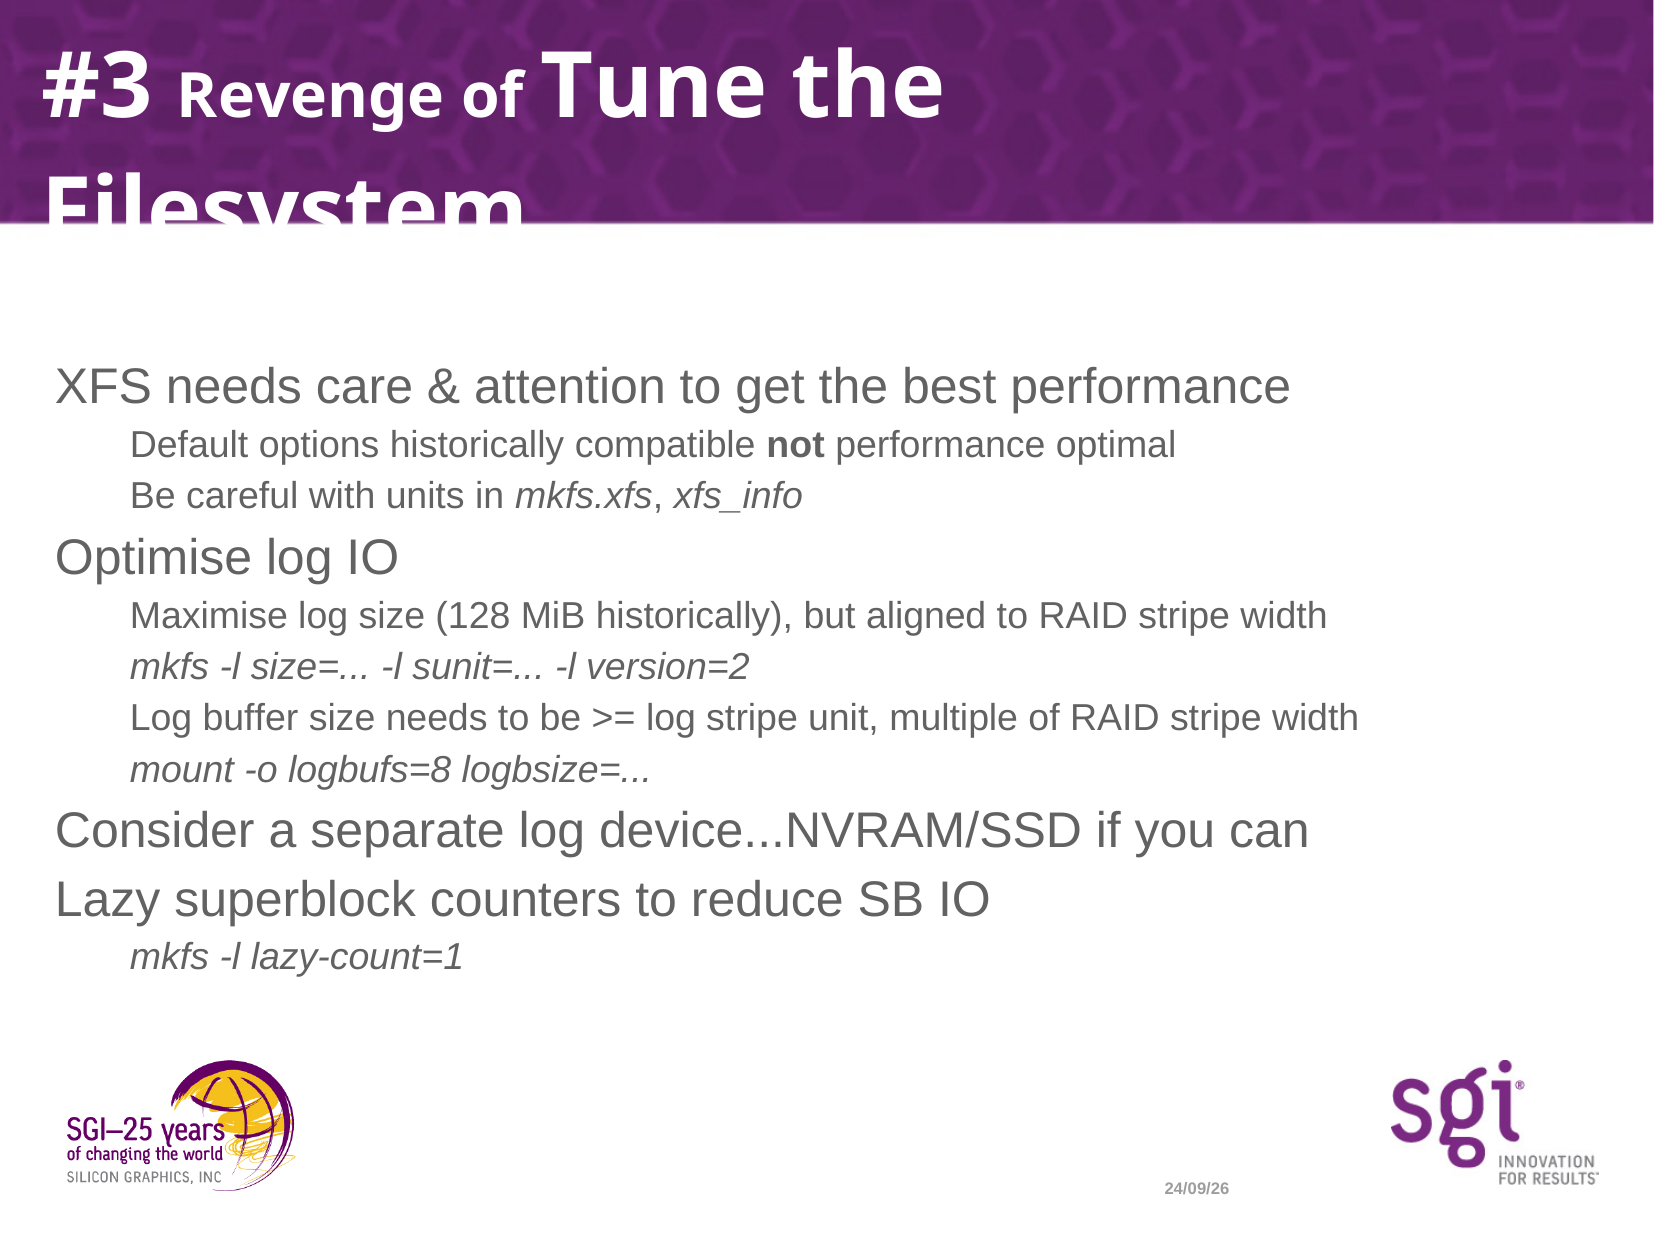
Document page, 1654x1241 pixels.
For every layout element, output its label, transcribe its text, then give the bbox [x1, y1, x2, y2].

list XFS needs care & attention to get the best performance Default options historically compatible not performance optimal Be careful with units in mkfs.xfs, xfs_info Optimise log IO Maximise log size (128 MiB historically), but aligned to RAID stripe width mkfs -l size=... -l sunit=... -l version=2 Log buffer size needs to be >= log stripe unit, multiple of RAID stripe width mount -o logbufs=8 logbsize=... Consider a separate log device...NVRAM/SSD if you can Lazy superblock counters to reduce SB IO mkfs -l lazy-count=1 [55, 358, 1461, 1041]
title #3 Revenge of Tune the Filesystem [41, 48, 1447, 241]
picture [0, 0, 1654, 1194]
